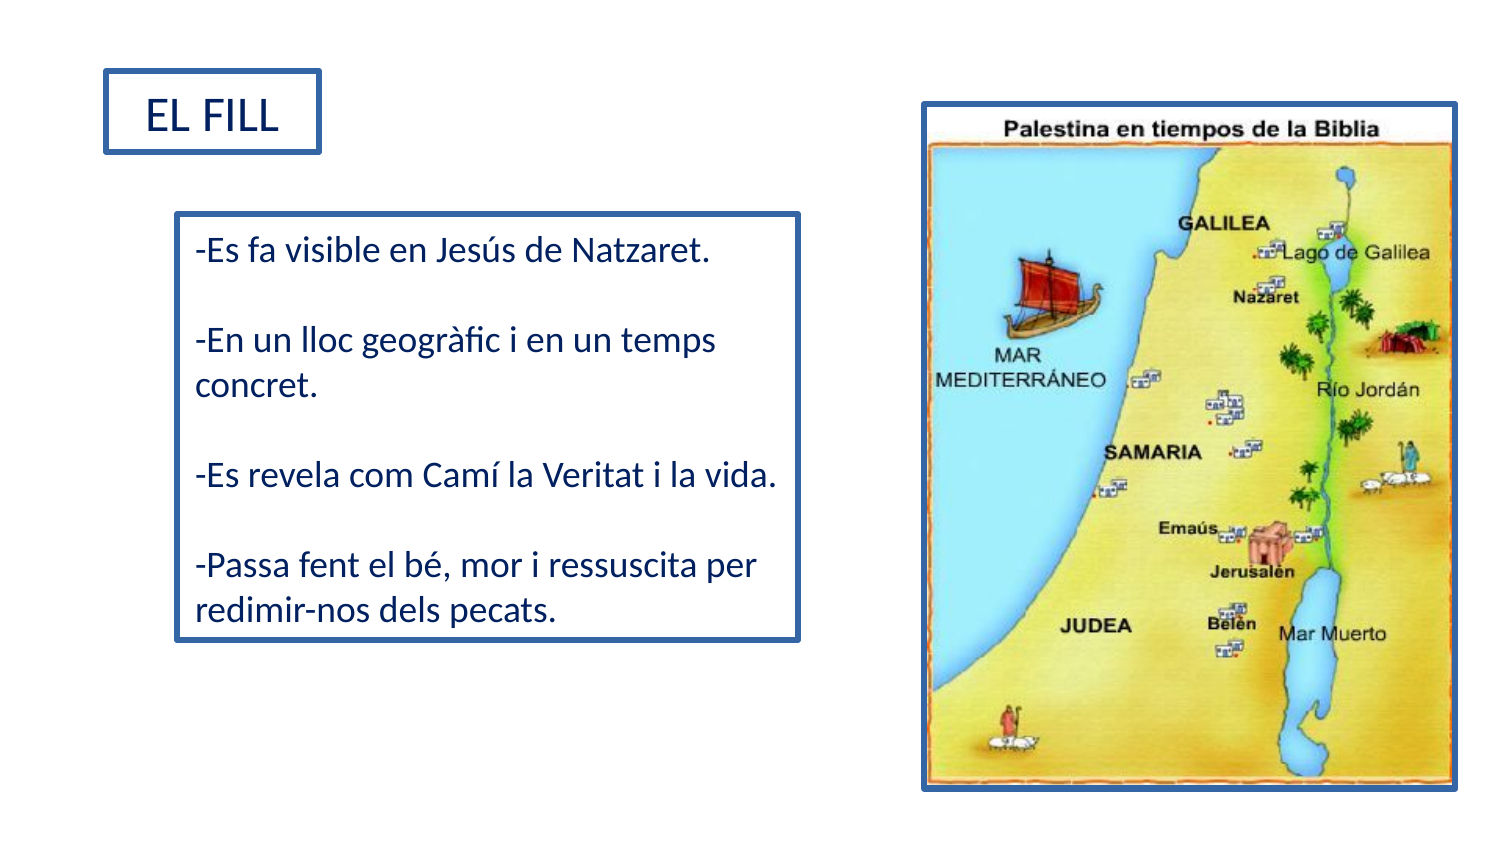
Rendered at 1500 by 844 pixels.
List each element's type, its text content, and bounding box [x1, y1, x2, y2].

picture [927, 107, 1453, 786]
text_box EL FILL [106, 70, 319, 152]
text_box -Es fa visible en Jesús de Natzaret. -En un lloc geogràfic i en un temps concret. -Es revela com Camí la Veritat i la vida. -Passa fent el bé, mor i ressuscita per redimir-nos dels pecats. [177, 214, 798, 641]
